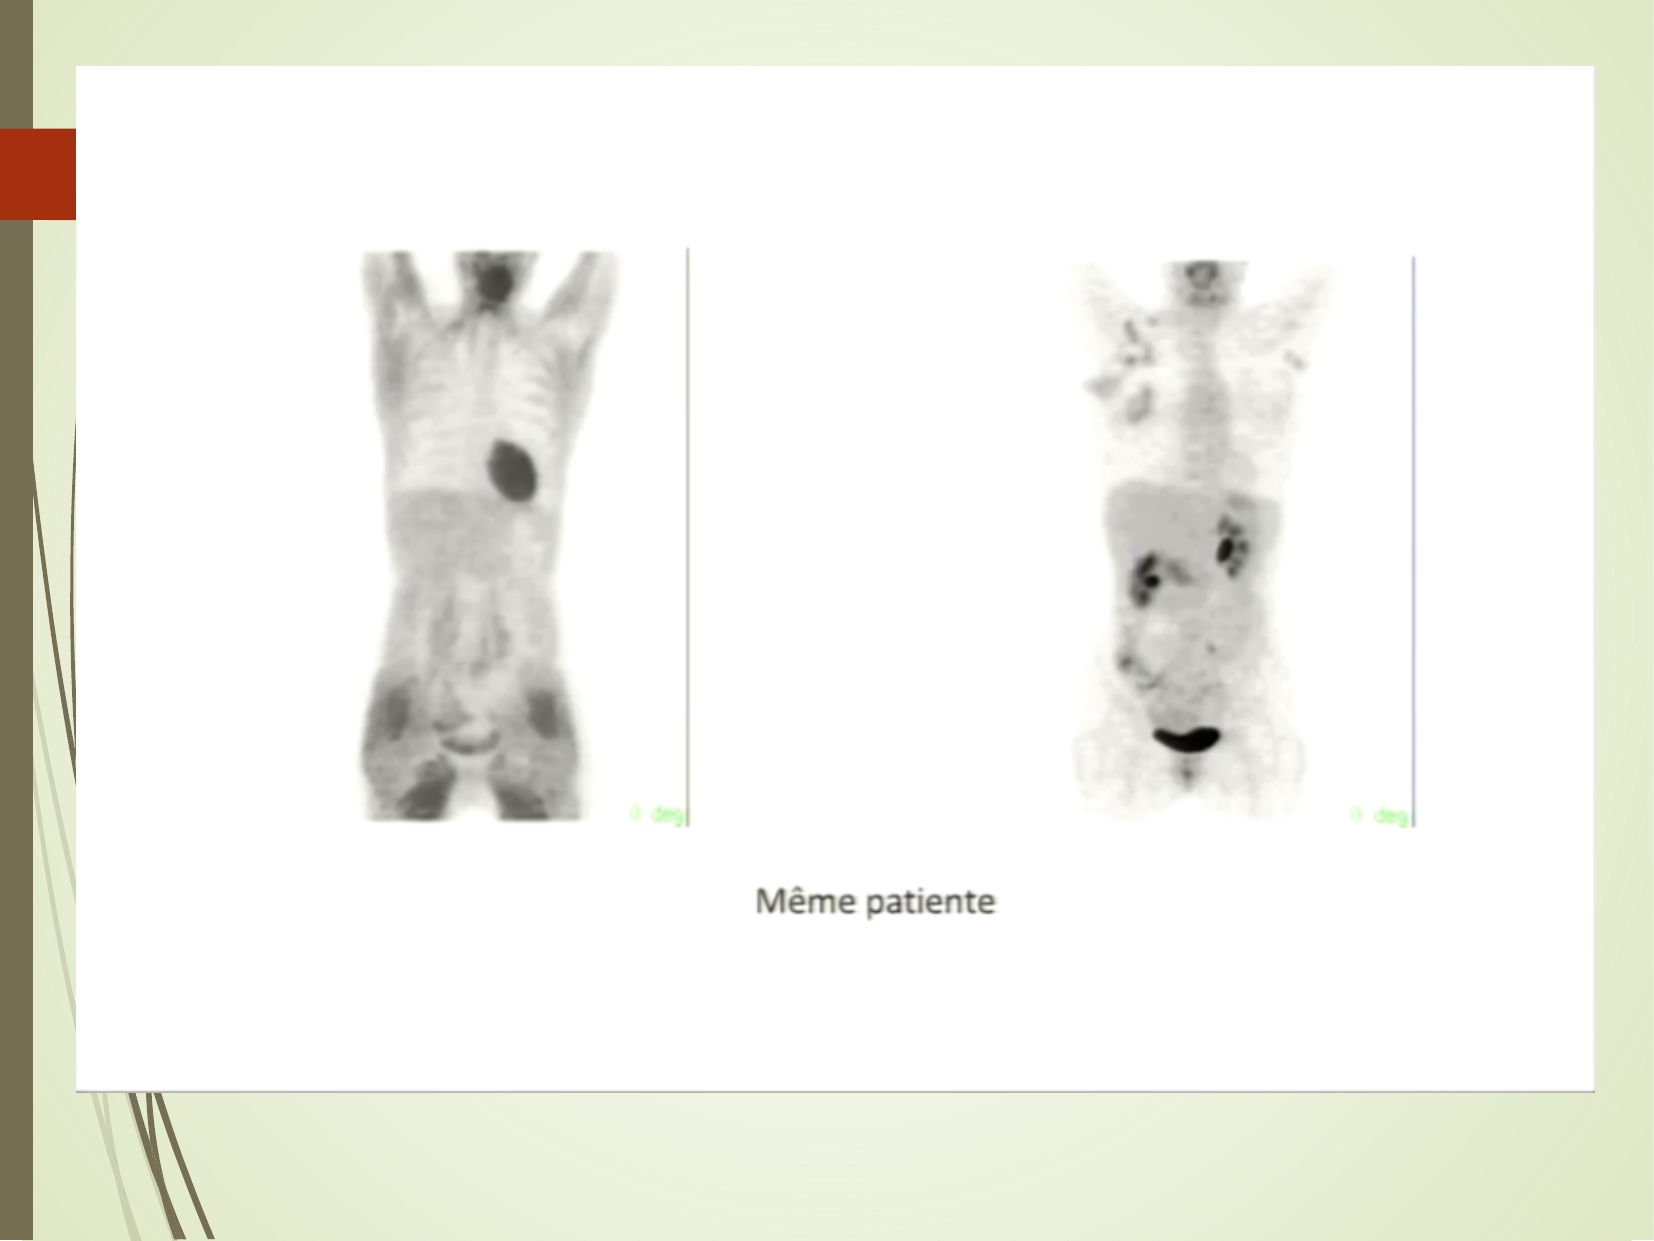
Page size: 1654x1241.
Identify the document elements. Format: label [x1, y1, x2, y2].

picture [76, 66, 1595, 1093]
